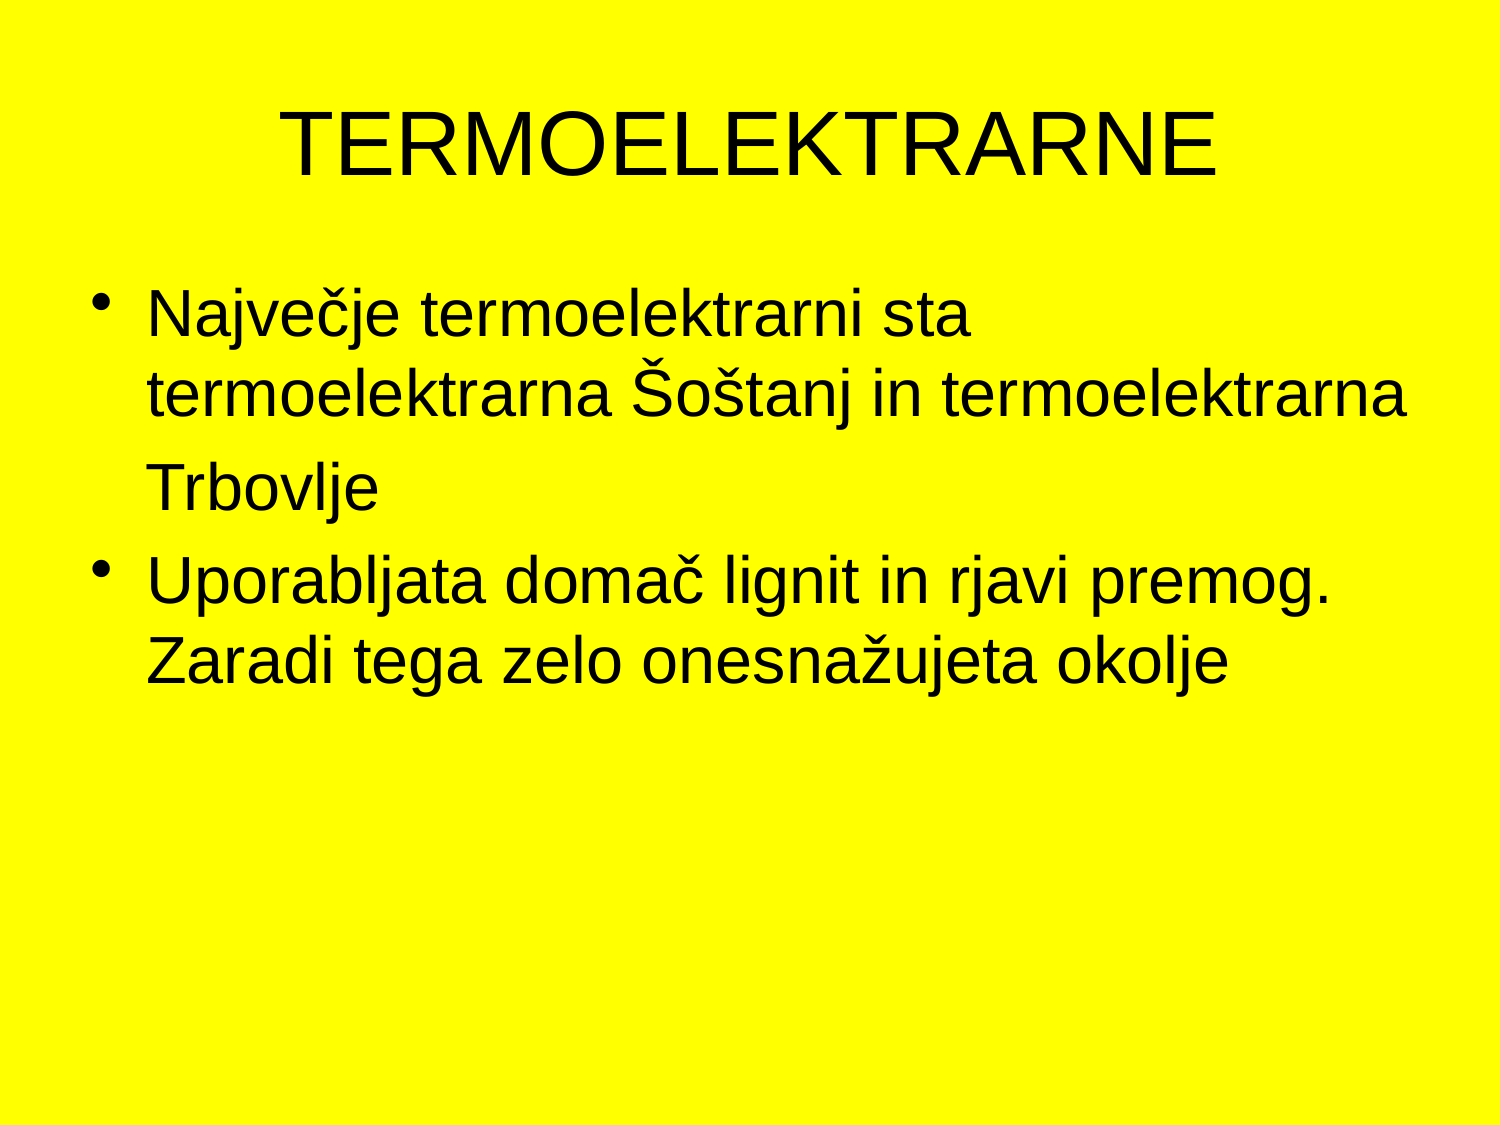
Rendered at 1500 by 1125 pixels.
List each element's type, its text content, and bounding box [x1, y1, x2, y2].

list Največje termoelektrarni sta termoelektrarna Šoštanj in termoelektrarna Trbovlje Uporabljata domač lignit in rjavi premog. Zaradi tega zelo onesnažujeta okolje [75, 262, 1425, 1005]
title TERMOELEKTRARNE [75, 45, 1425, 233]
